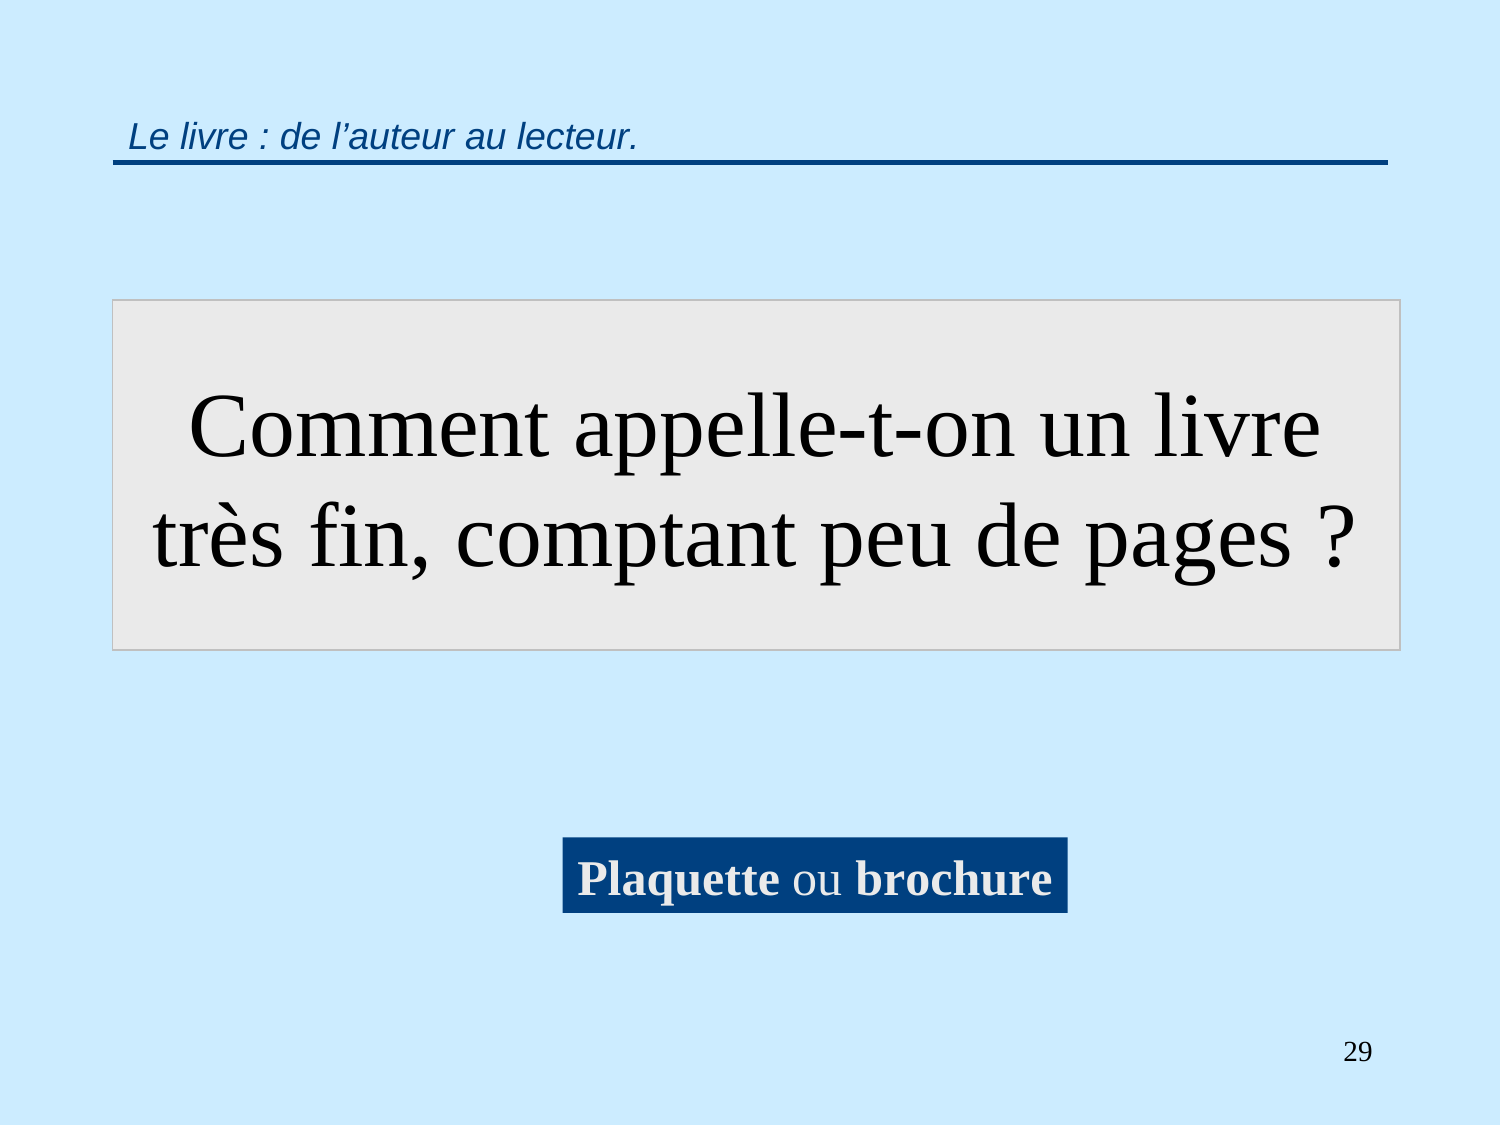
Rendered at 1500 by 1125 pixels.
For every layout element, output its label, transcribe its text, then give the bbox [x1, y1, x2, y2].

text_box Plaquette ou brochure [562, 837, 1068, 913]
text_box Le livre : de l’auteur au lecteur. [113, 104, 655, 160]
title Comment appelle-t-on un livre très fin, comptant peu de pages ? [112, 299, 1401, 651]
